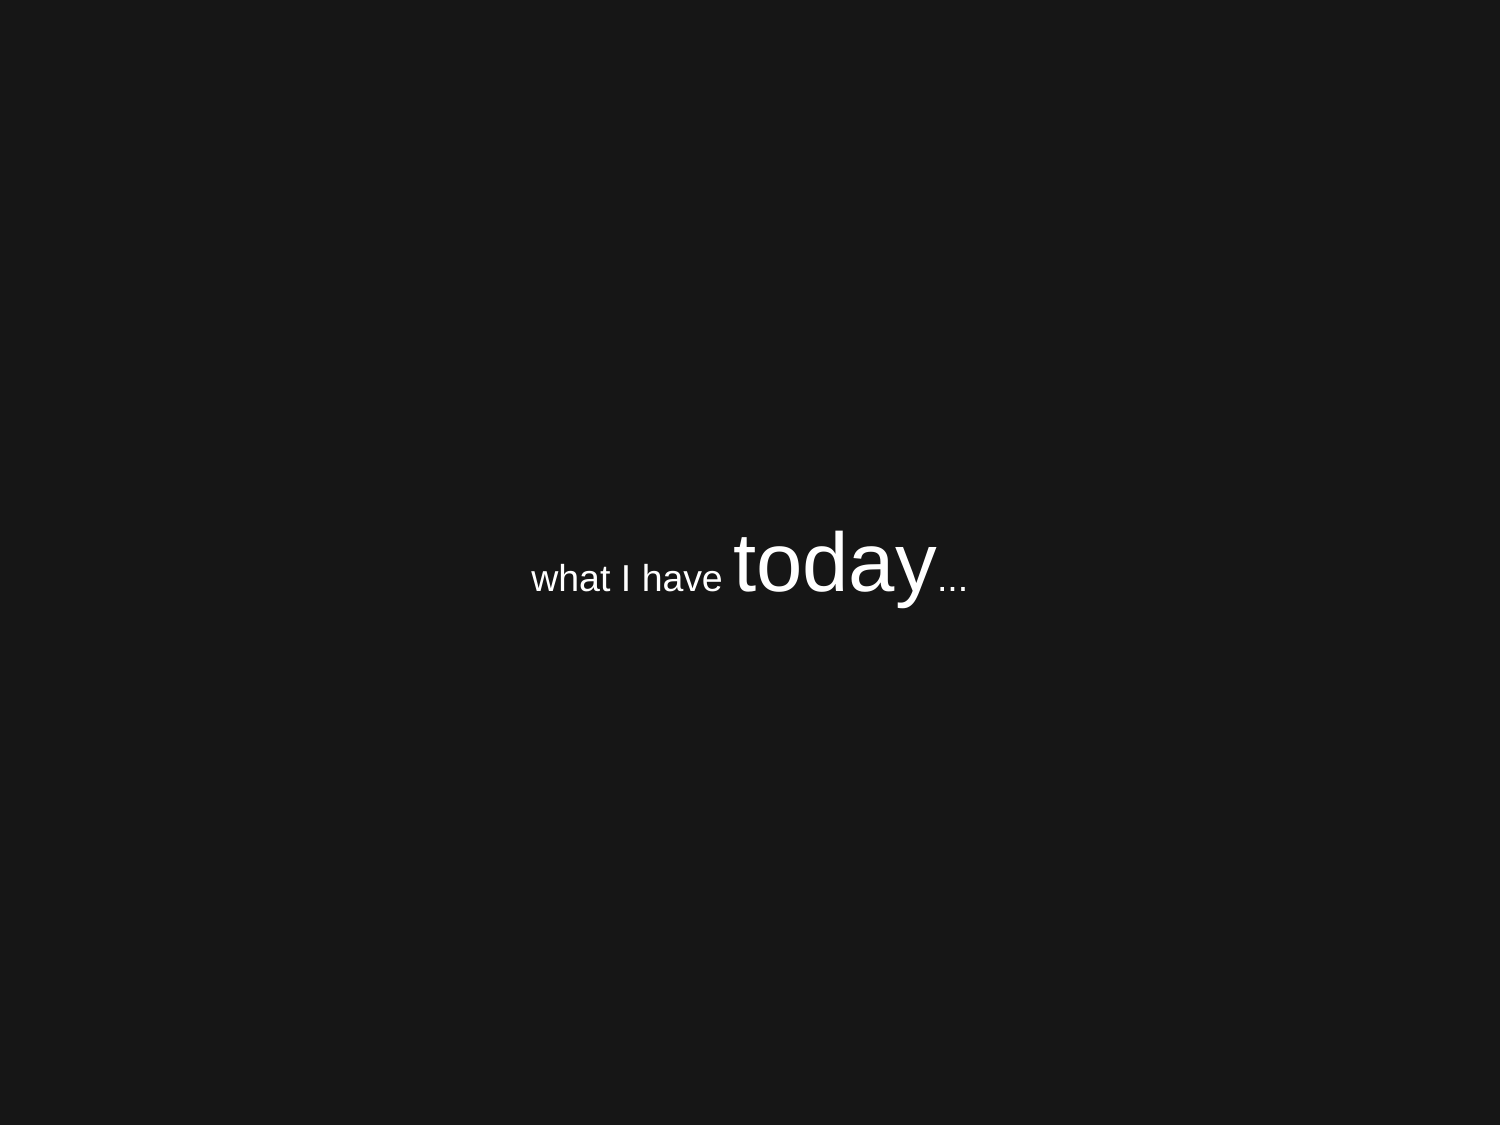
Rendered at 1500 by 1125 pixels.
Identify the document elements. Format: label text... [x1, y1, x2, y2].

text_box what I have today... [0, 500, 1500, 616]
